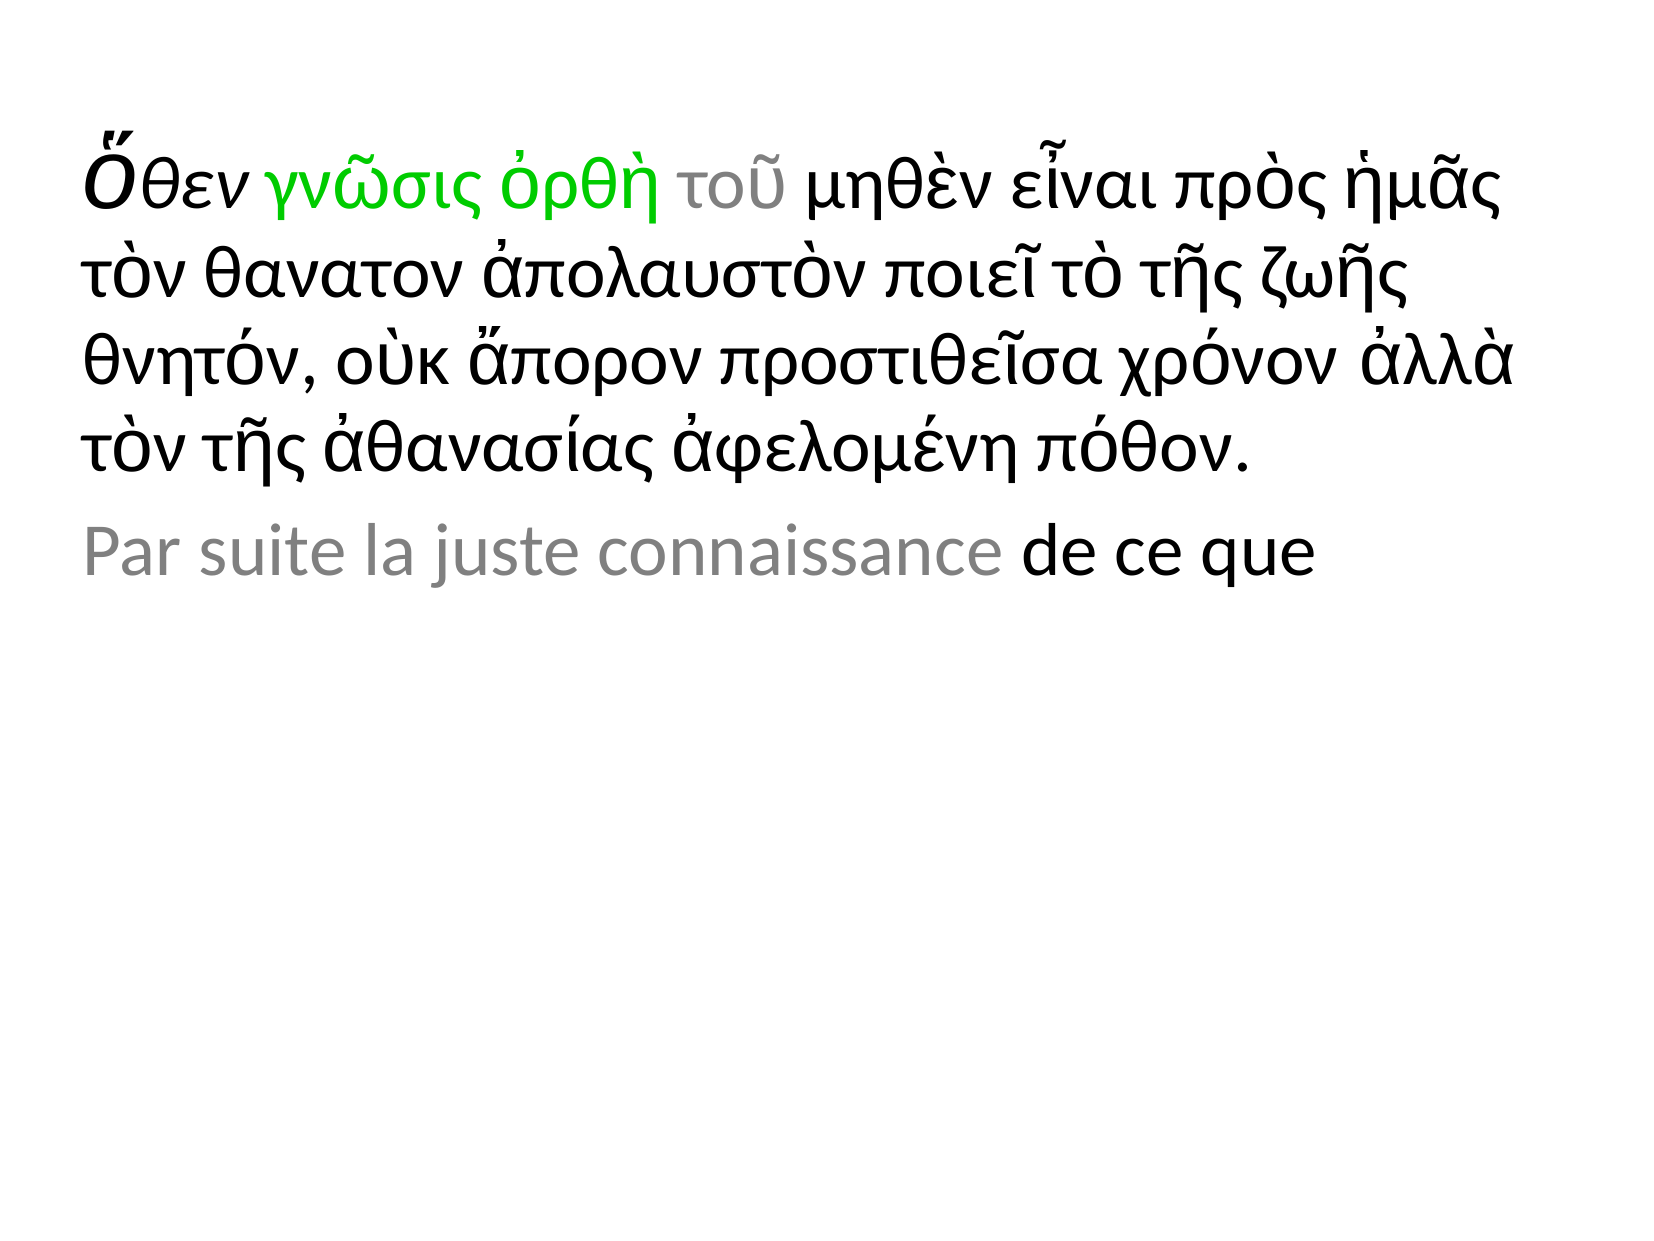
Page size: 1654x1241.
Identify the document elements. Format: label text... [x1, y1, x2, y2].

list ὅθεν γνῶσις ὀρθὴ τοῦ μηθὲν εἶναι πρὸς ἡμᾶς τὸν θανατον ἀπολαυστὸν ποιεῖ τὸ τῆς ζωῆς θνητόν, οὺκ ἄπορον προστιθεῖσα χρόνον ἀλλὰ τὸν τῆς ἀθανασίας ἀφελομένη πόθον. Par suite la juste connaissance de ce que [82, 118, 1571, 1121]
